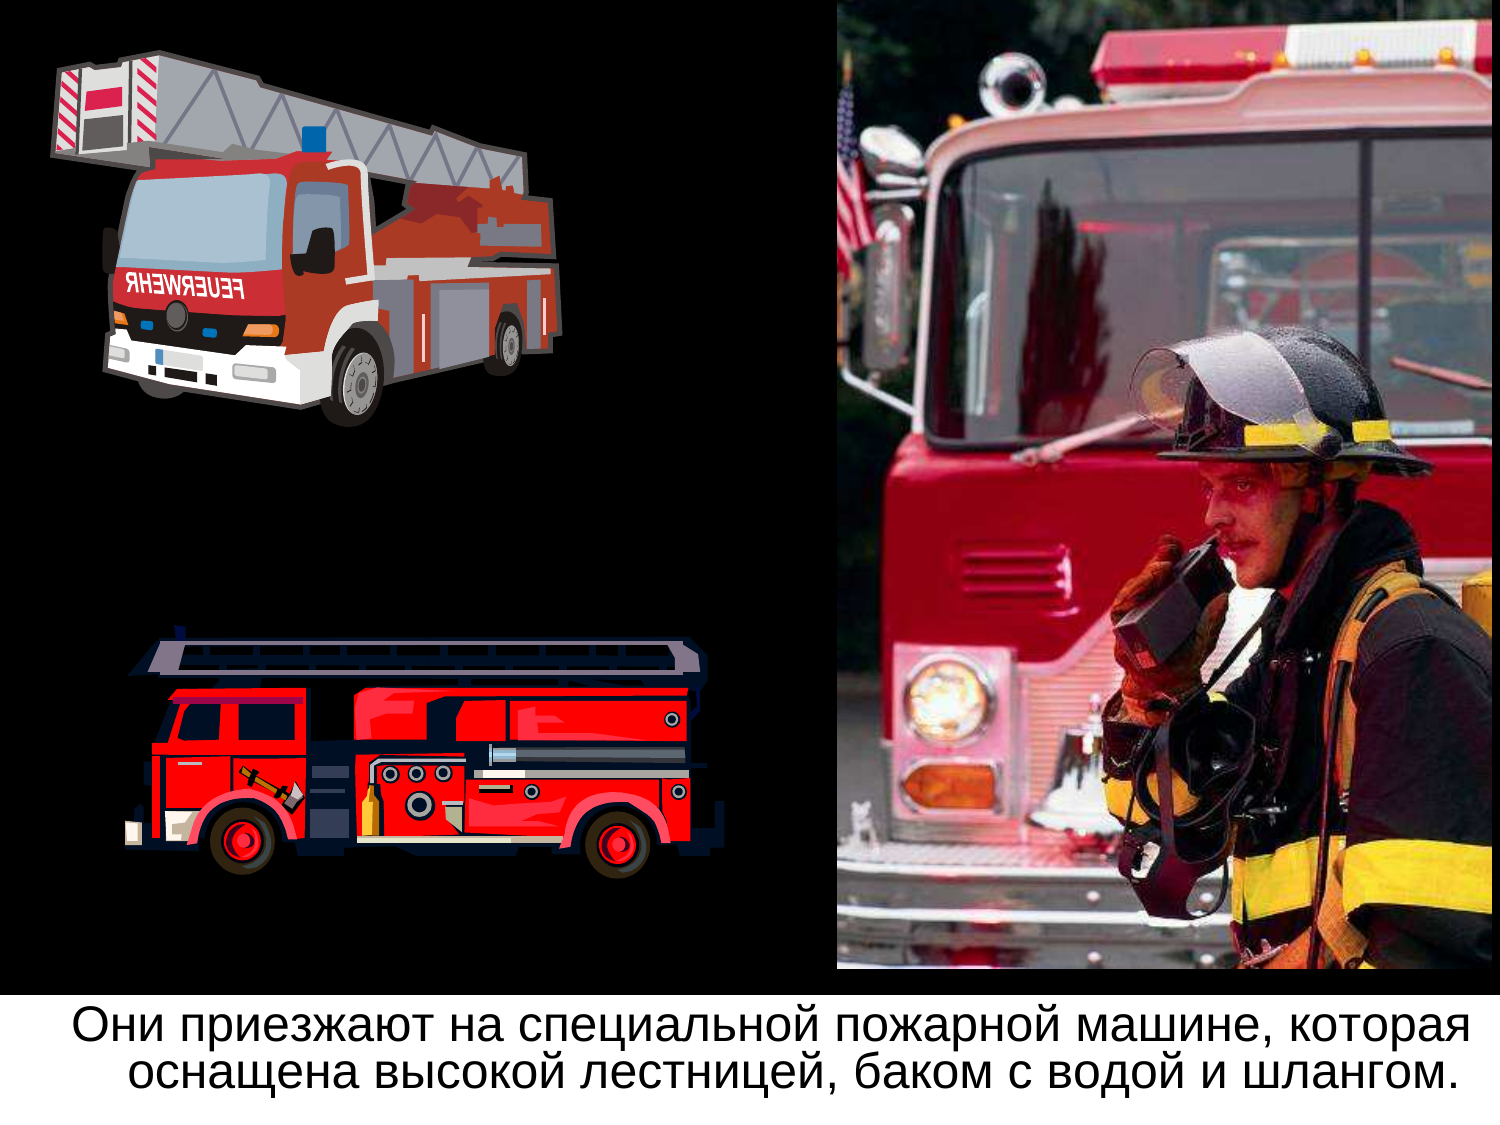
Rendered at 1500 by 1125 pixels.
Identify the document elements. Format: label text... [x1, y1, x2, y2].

list Они приезжают на специальной пожарной машине, которая оснащена высокой лестницей, баком с водой и шлангом. [0, 995, 1500, 1125]
picture [125, 624, 725, 887]
picture [50, 50, 563, 427]
picture [837, 0, 1492, 969]
